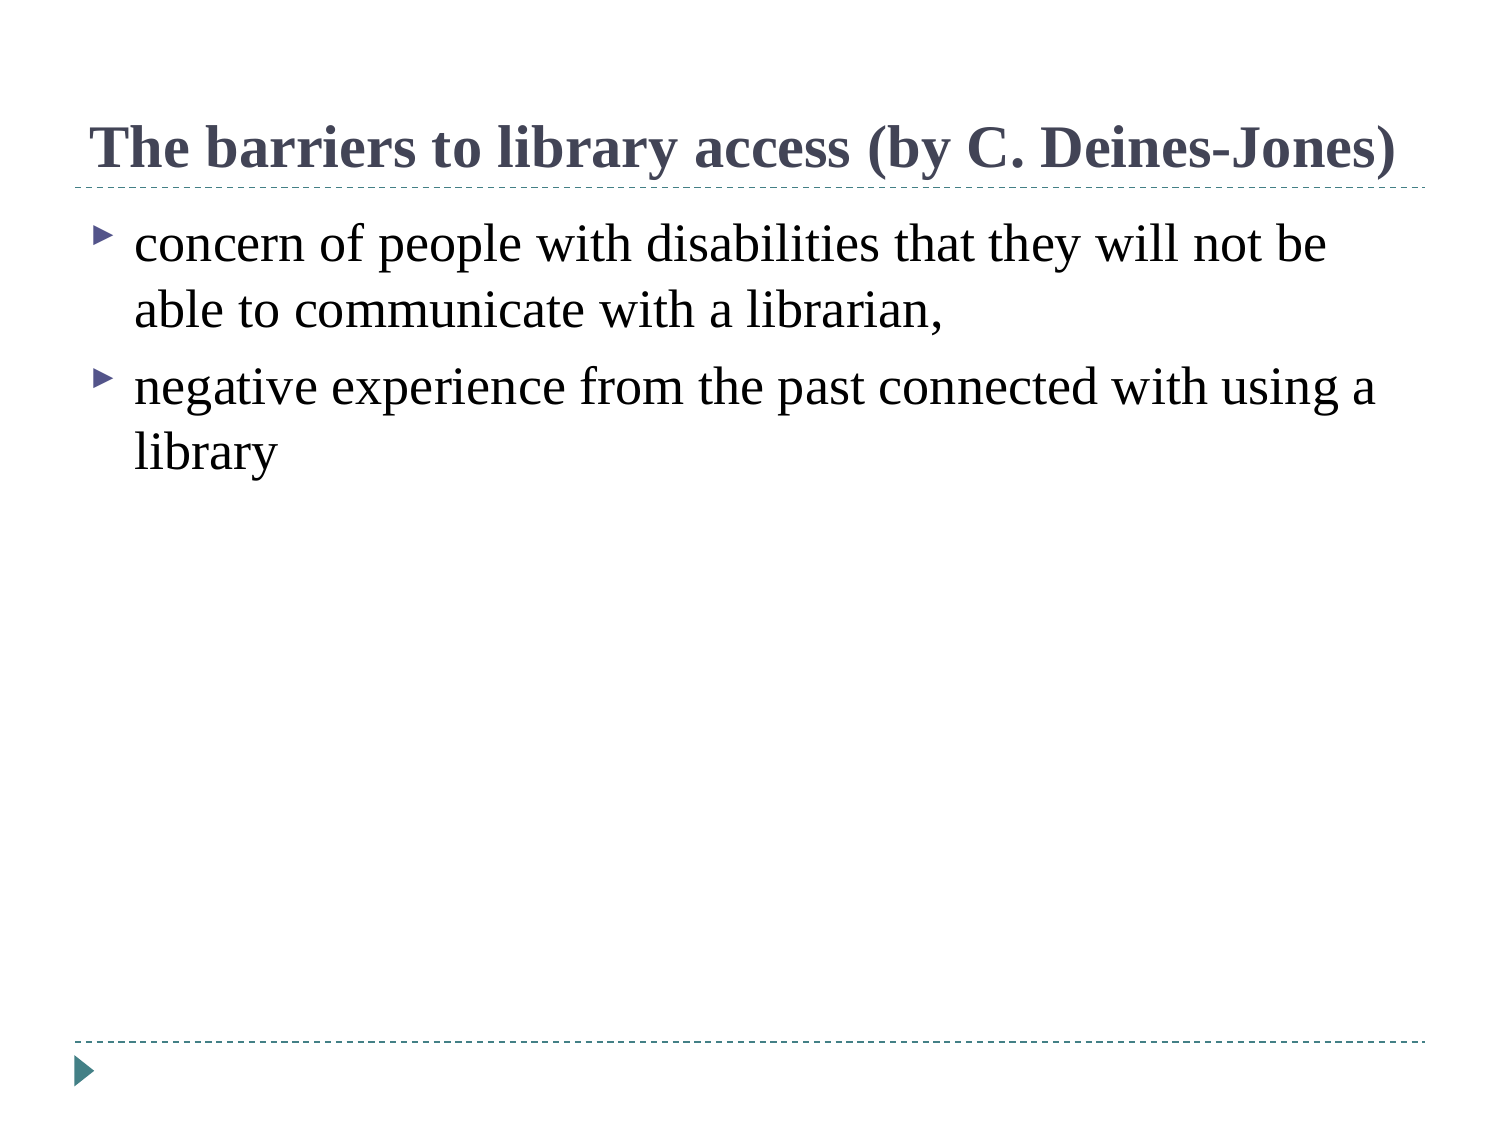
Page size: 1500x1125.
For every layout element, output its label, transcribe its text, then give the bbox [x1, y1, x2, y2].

title The barriers to library access (by C. Deines-Jones) [75, 24, 1426, 188]
list concern of people with disabilities that they will not be able to communicate with a librarian, negative experience from the past connected with using a library [75, 200, 1426, 1010]
